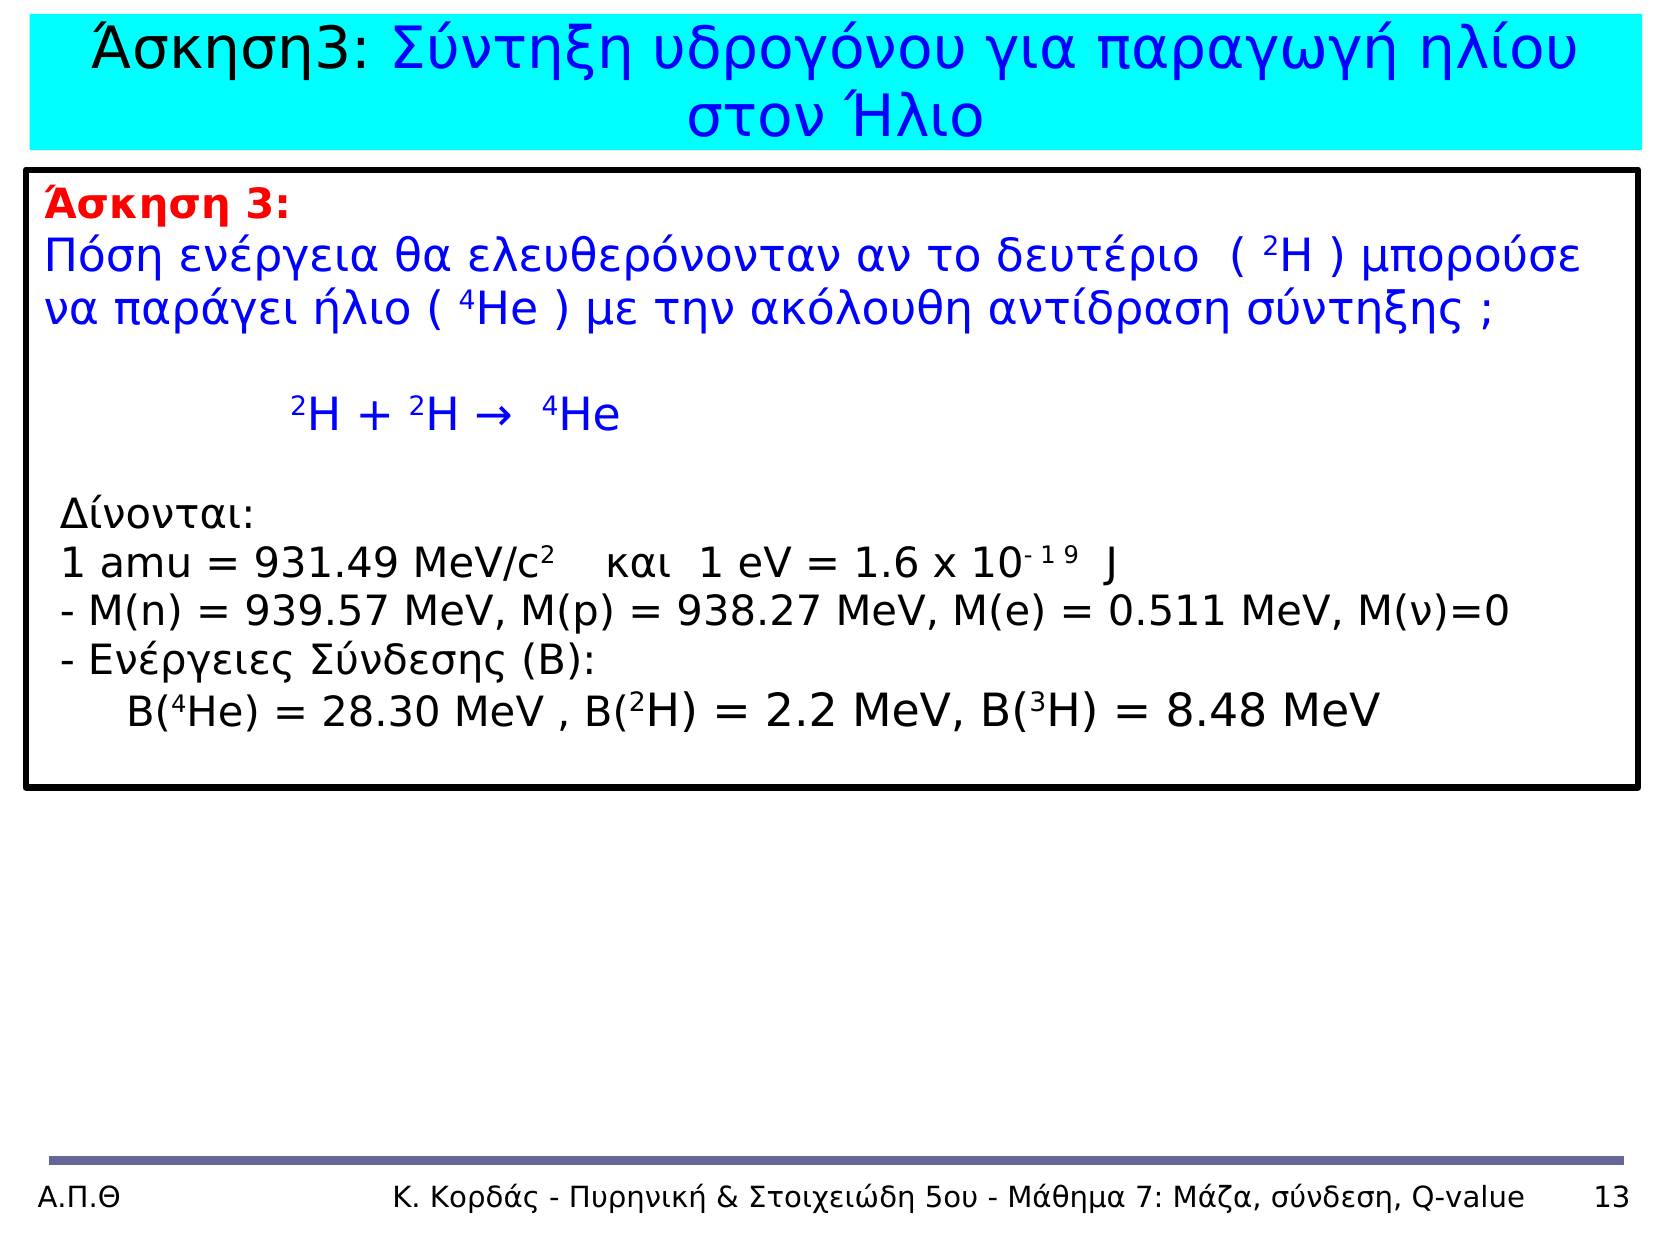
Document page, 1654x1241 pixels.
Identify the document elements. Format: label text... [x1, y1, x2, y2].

text_box Άσκηση 3: Πόση ενέργεια θα ελευθερόνονταν αν το δευτέριο ( 2Η ) μπορούσε να παράγει ήλιο ( 4He ) με την ακόλουθη αντίδραση σύντηξης ; 2Η + 2Η → 4He Δίνονται: 1 amu = 931.49 MeV/c2 και 1 eV = 1.6 x 10- 1 9 J - M(n) = 939.57 MeV, M(p) = 938.27 MeV, M(e) = 0.511 MeV, M(ν)=0 - Ενέργειες Σύνδεσης (B): B(4He) = 28.30 MeV , Β(2Η) = 2.2 MeV, Β(3Η) = 8.48 MeV [25, 169, 1639, 788]
title Άσκηση3: Σύντηξη υδρογόνου για παραγωγή ηλίου στον Ήλιο [29, 13, 1643, 151]
list [37, 173, 1651, 1136]
